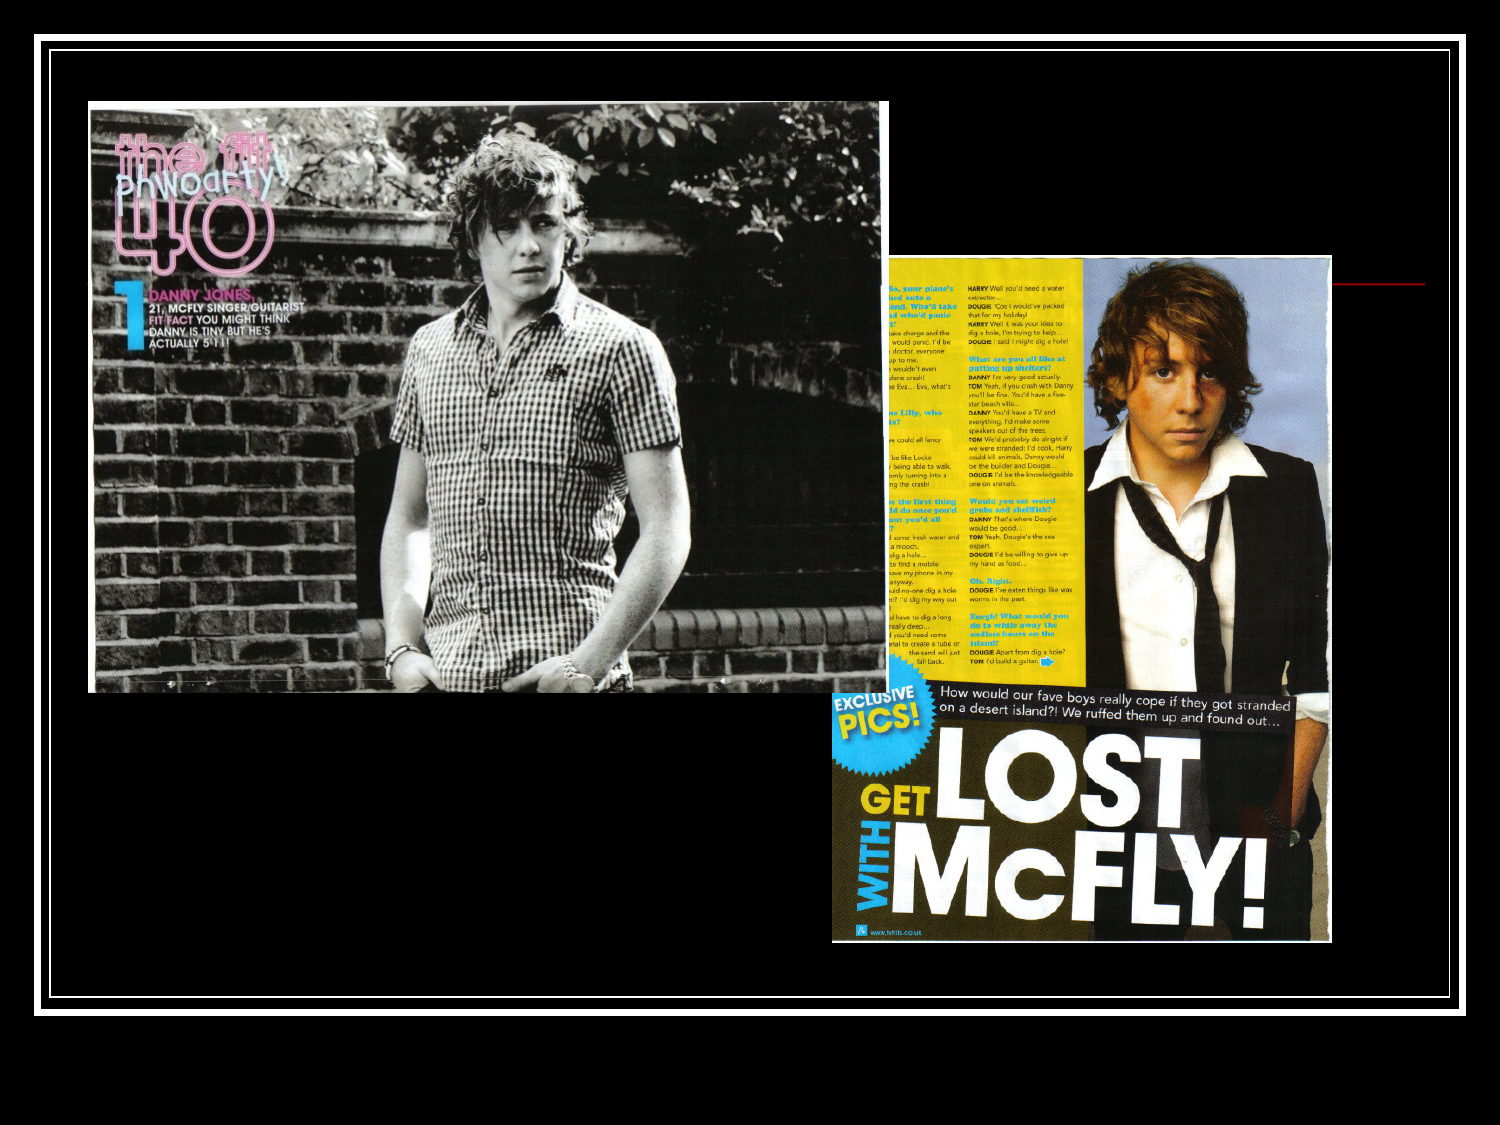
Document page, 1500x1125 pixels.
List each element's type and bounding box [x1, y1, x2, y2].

picture [88, 101, 1332, 943]
